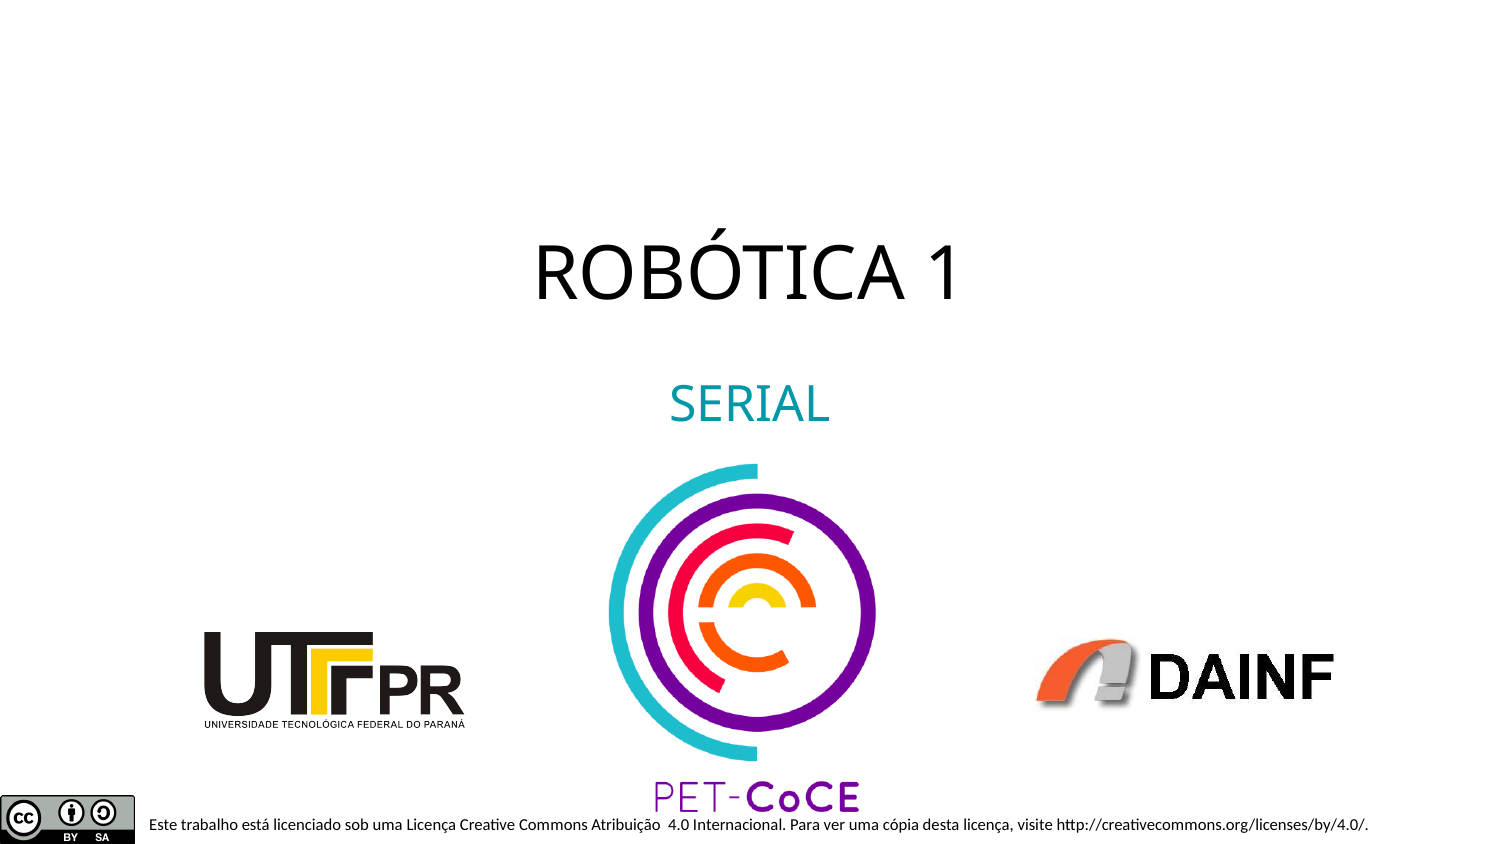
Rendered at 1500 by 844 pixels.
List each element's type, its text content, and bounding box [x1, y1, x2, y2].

picture [204, 632, 465, 728]
title ROBÓTICA 1 [51, 45, 1449, 330]
picture [1035, 638, 1348, 722]
picture [0, 795, 134, 844]
picture [594, 487, 906, 795]
subtitle SERIAL [51, 356, 1449, 487]
text_box Este trabalho está licenciado sob uma Licença Creative Commons Atribuição 4.0 Internacional. Para ver uma cópia desta licença, visite http://creativecommons.org/licenses/by/4.0/. [134, 795, 1500, 844]
